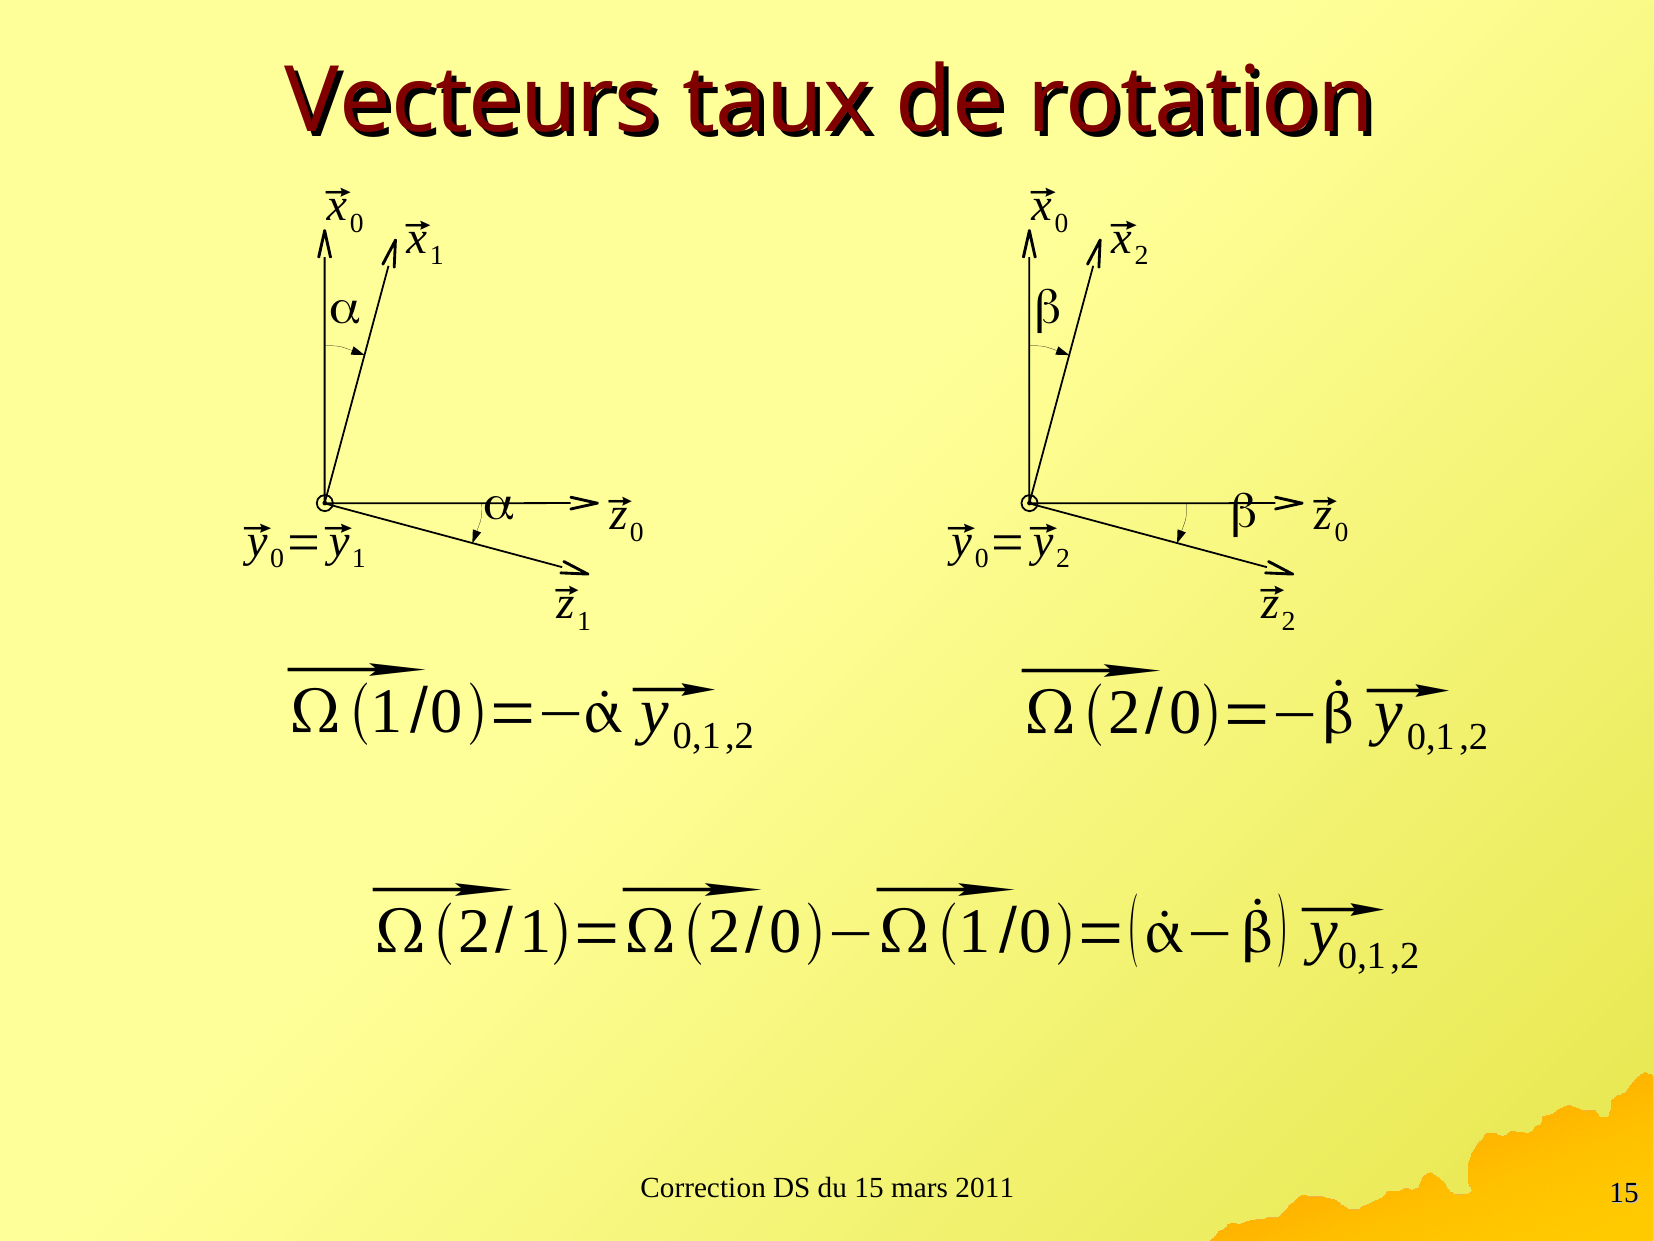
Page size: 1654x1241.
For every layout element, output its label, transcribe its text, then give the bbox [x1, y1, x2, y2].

text_box b [1019, 281, 1086, 358]
text_box b [1215, 485, 1282, 562]
chart [991, 662, 1502, 758]
text_box a [315, 281, 382, 358]
chart [1096, 213, 1161, 273]
chart [541, 578, 602, 638]
chart [934, 516, 1082, 576]
text_box a [468, 477, 536, 555]
chart [1246, 578, 1308, 638]
chart [1017, 180, 1080, 240]
chart [391, 213, 455, 273]
chart [1299, 489, 1360, 549]
chart [257, 660, 769, 756]
chart [312, 180, 375, 240]
chart [595, 489, 655, 549]
chart [229, 516, 377, 576]
title Vecteurs taux de rotation [85, 0, 1574, 193]
chart [341, 880, 1437, 976]
